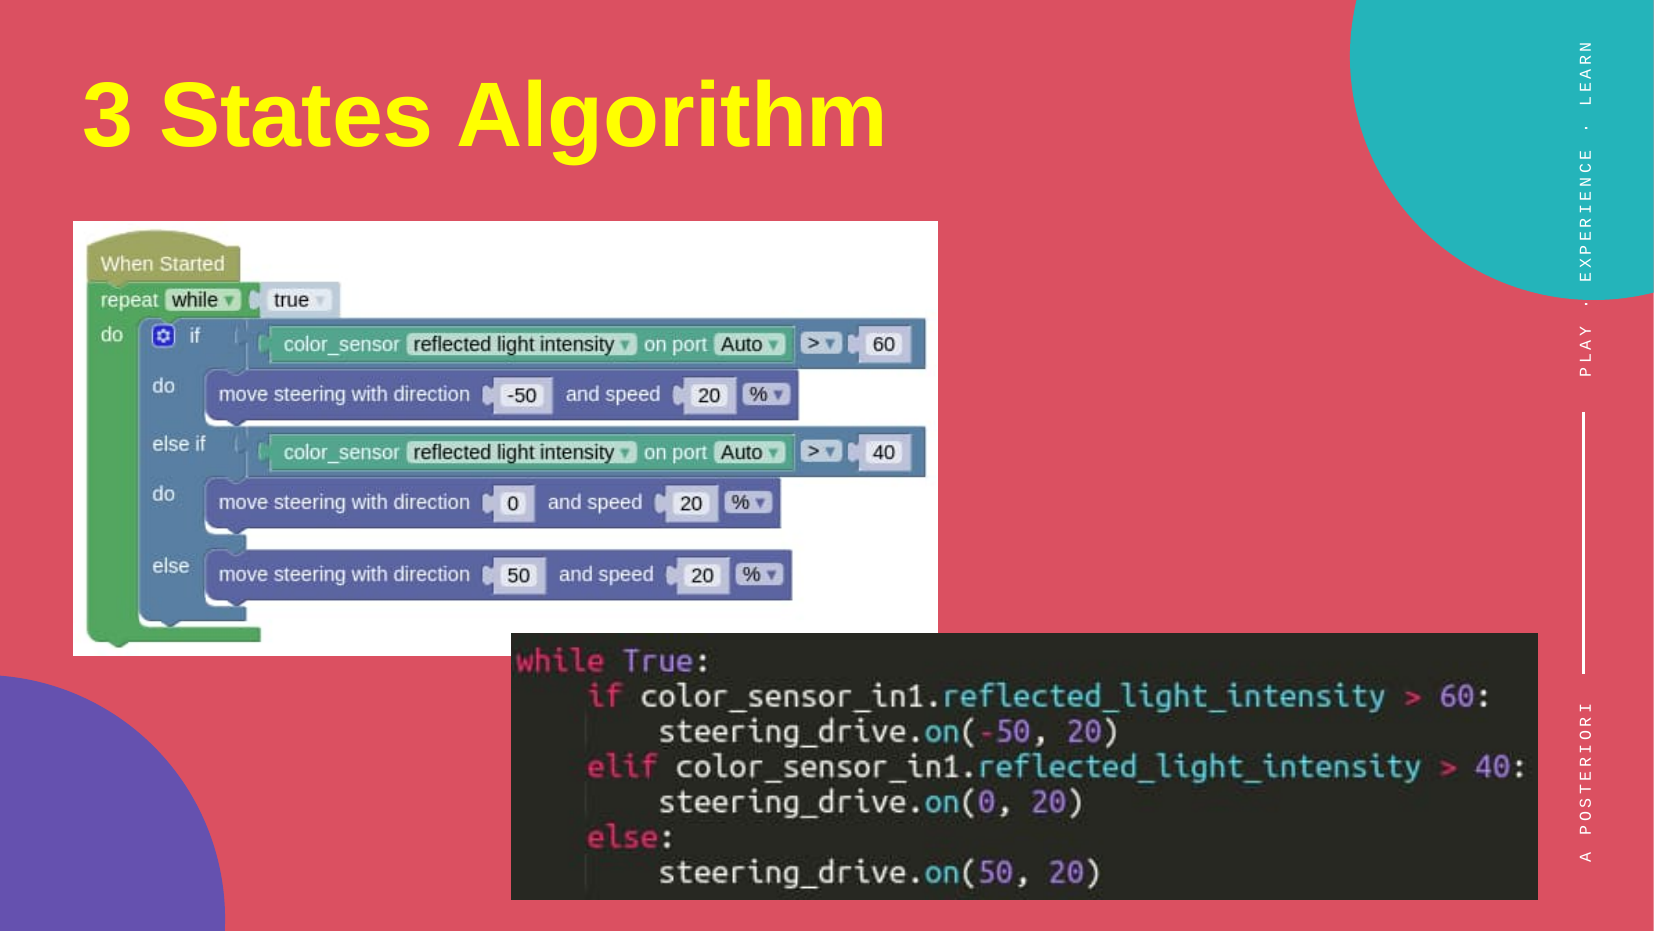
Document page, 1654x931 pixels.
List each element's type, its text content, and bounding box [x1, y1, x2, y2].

title 3 States Algorithm [82, 37, 1351, 193]
picture [73, 221, 1538, 901]
